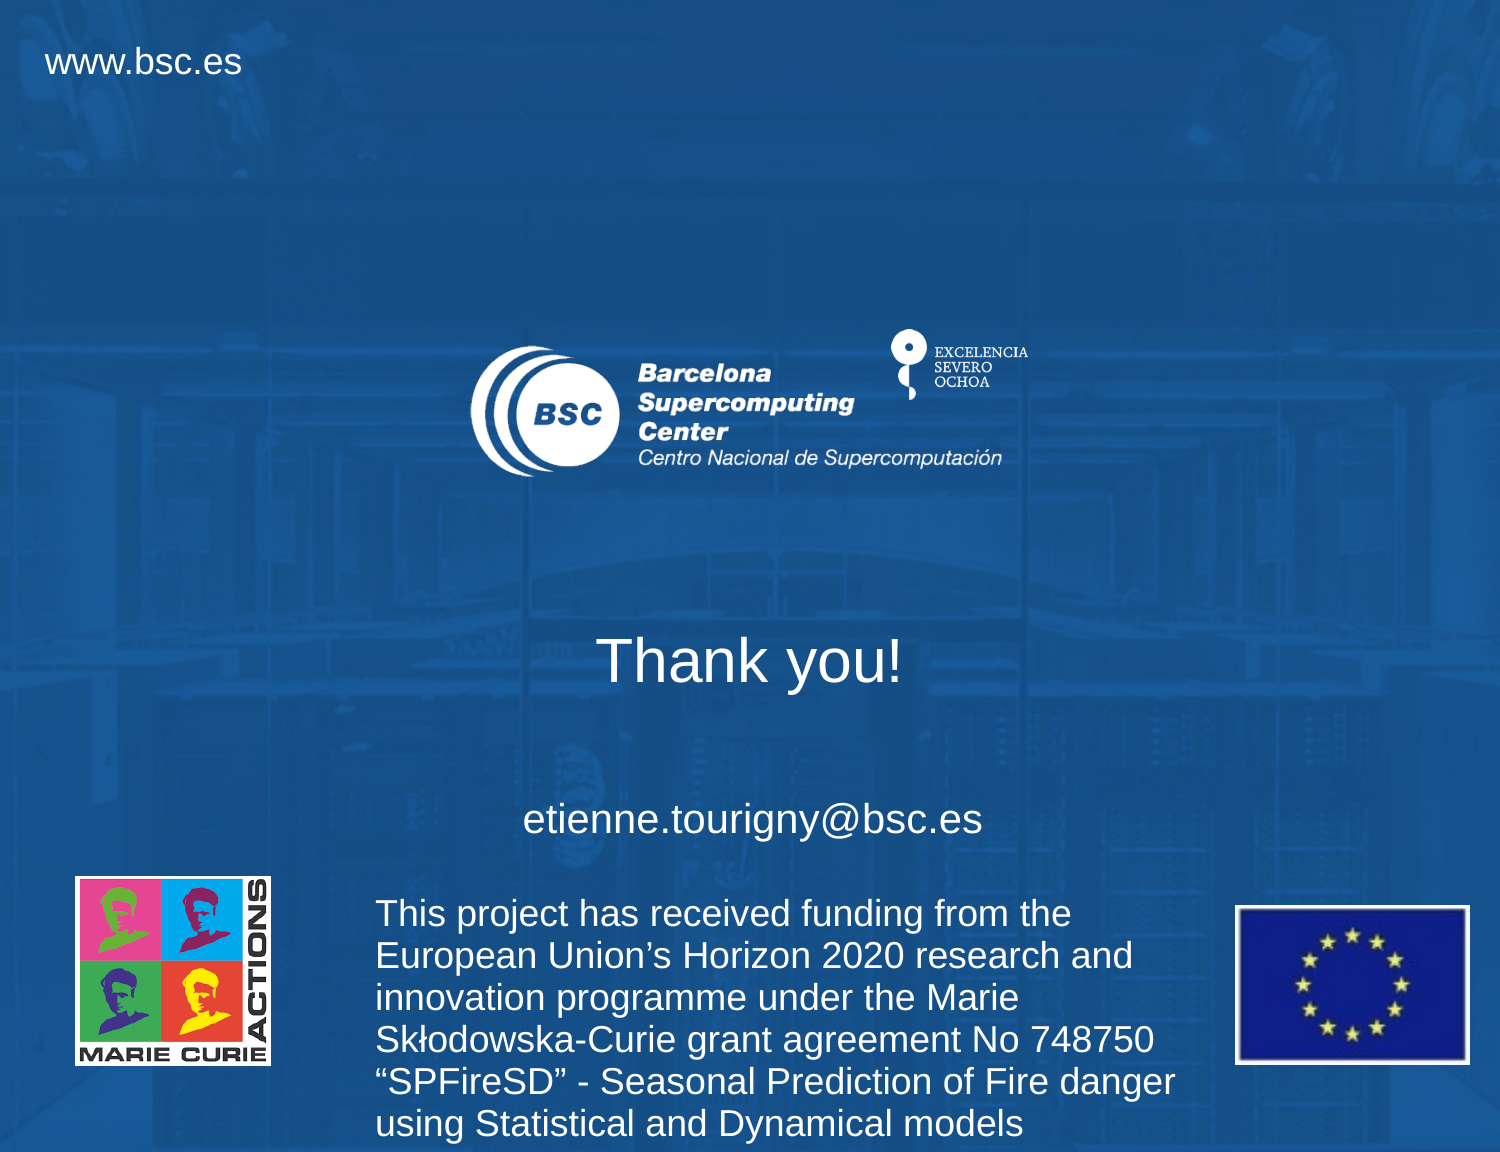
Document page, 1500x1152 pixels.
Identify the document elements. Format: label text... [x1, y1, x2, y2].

text_box etienne.tourigny@bsc.es [221, 780, 1285, 953]
text_box This project has received funding from the European Union’s Horizon 2020 research and innovation programme under the Marie Skłodowska-Curie grant agreement No 748750 “SPFireSD” - Seasonal Prediction of Fire danger using Statistical and Dynamical models [360, 885, 1246, 1150]
picture [0, 0, 1500, 1152]
text_box Thank you! [224, 609, 1275, 719]
